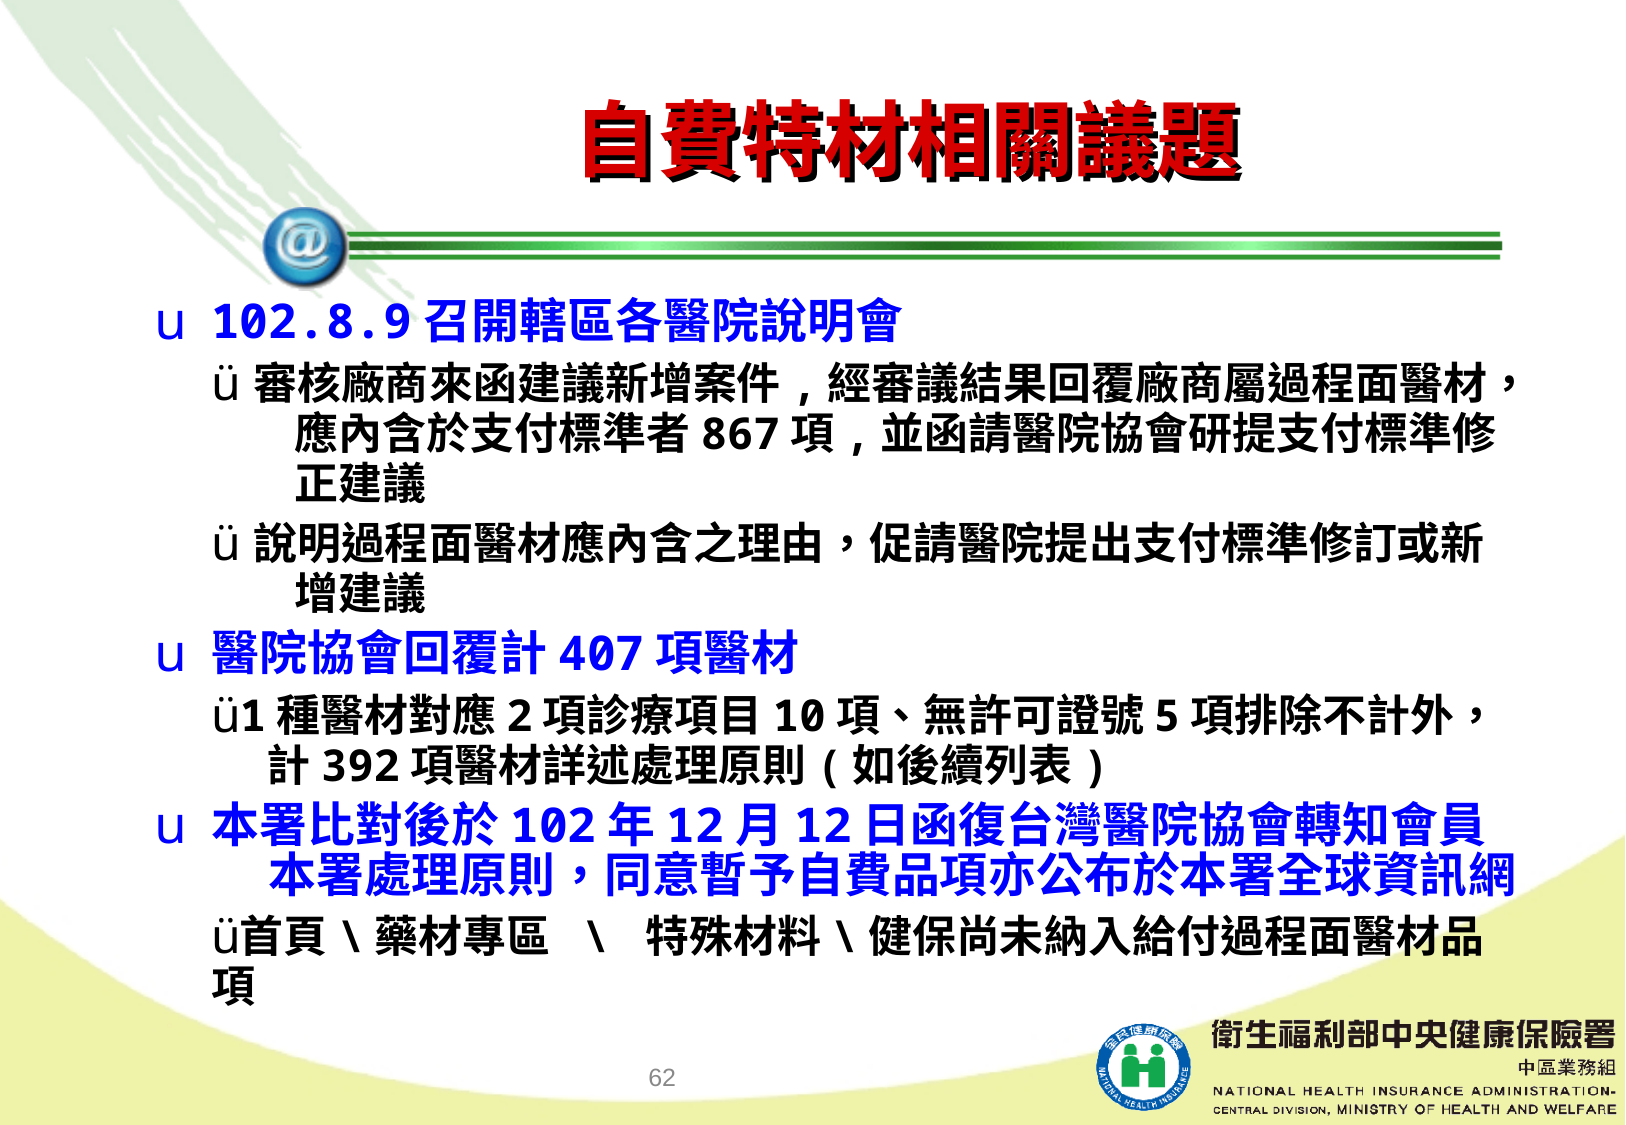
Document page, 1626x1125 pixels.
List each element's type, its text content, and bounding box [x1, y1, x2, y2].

list 102.8.9召開轄區各醫院說明會 審核廠商來函建議新增案件,經審議結果回覆廠商屬過程面醫材，應內含於支付標準者867項,並函請醫院協會研提支付標準修正建議 說明過程面醫材應內含之理由，促請醫院提出支付標準修訂或新增建議 醫院協會回覆計407項醫材 1種醫材對應2項診療項目10項、無許可證號5項排除不計外，計392項醫材詳述處理原則(如後續列表) 本署比對後於102年12月12日函復台灣醫院協會轉知會員本署處理原則，同意暫予自費品項亦公布於本署全球資訊網 首頁\藥材專區 \ 特殊材料\健保尚未納入給付過程面醫材品項 [139, 290, 1534, 1047]
text_box [633, 1046, 1013, 1107]
text_box 自費特材相關議題 [304, 66, 1510, 209]
